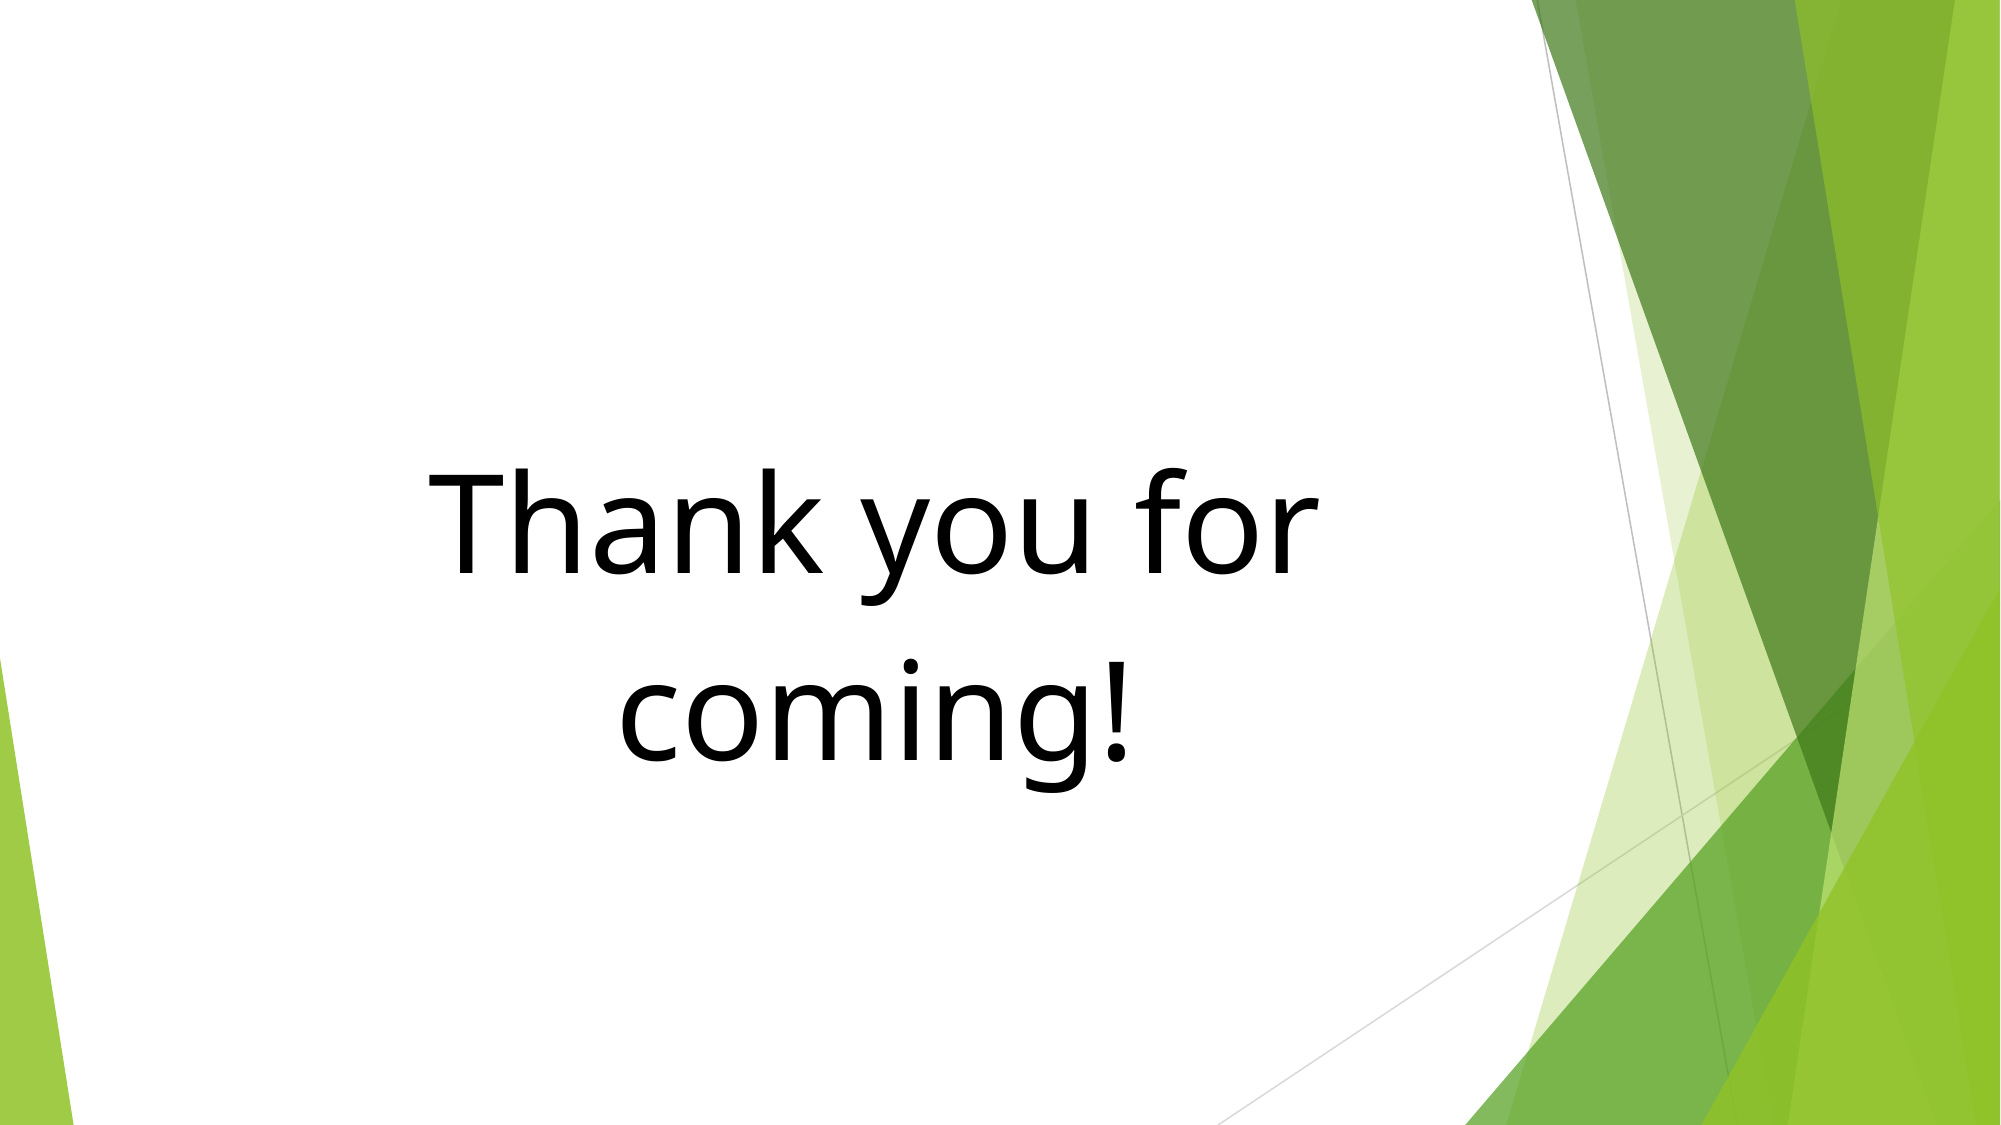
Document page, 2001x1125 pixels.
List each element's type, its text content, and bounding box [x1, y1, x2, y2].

text_box Thank you for coming! [150, 419, 1601, 809]
